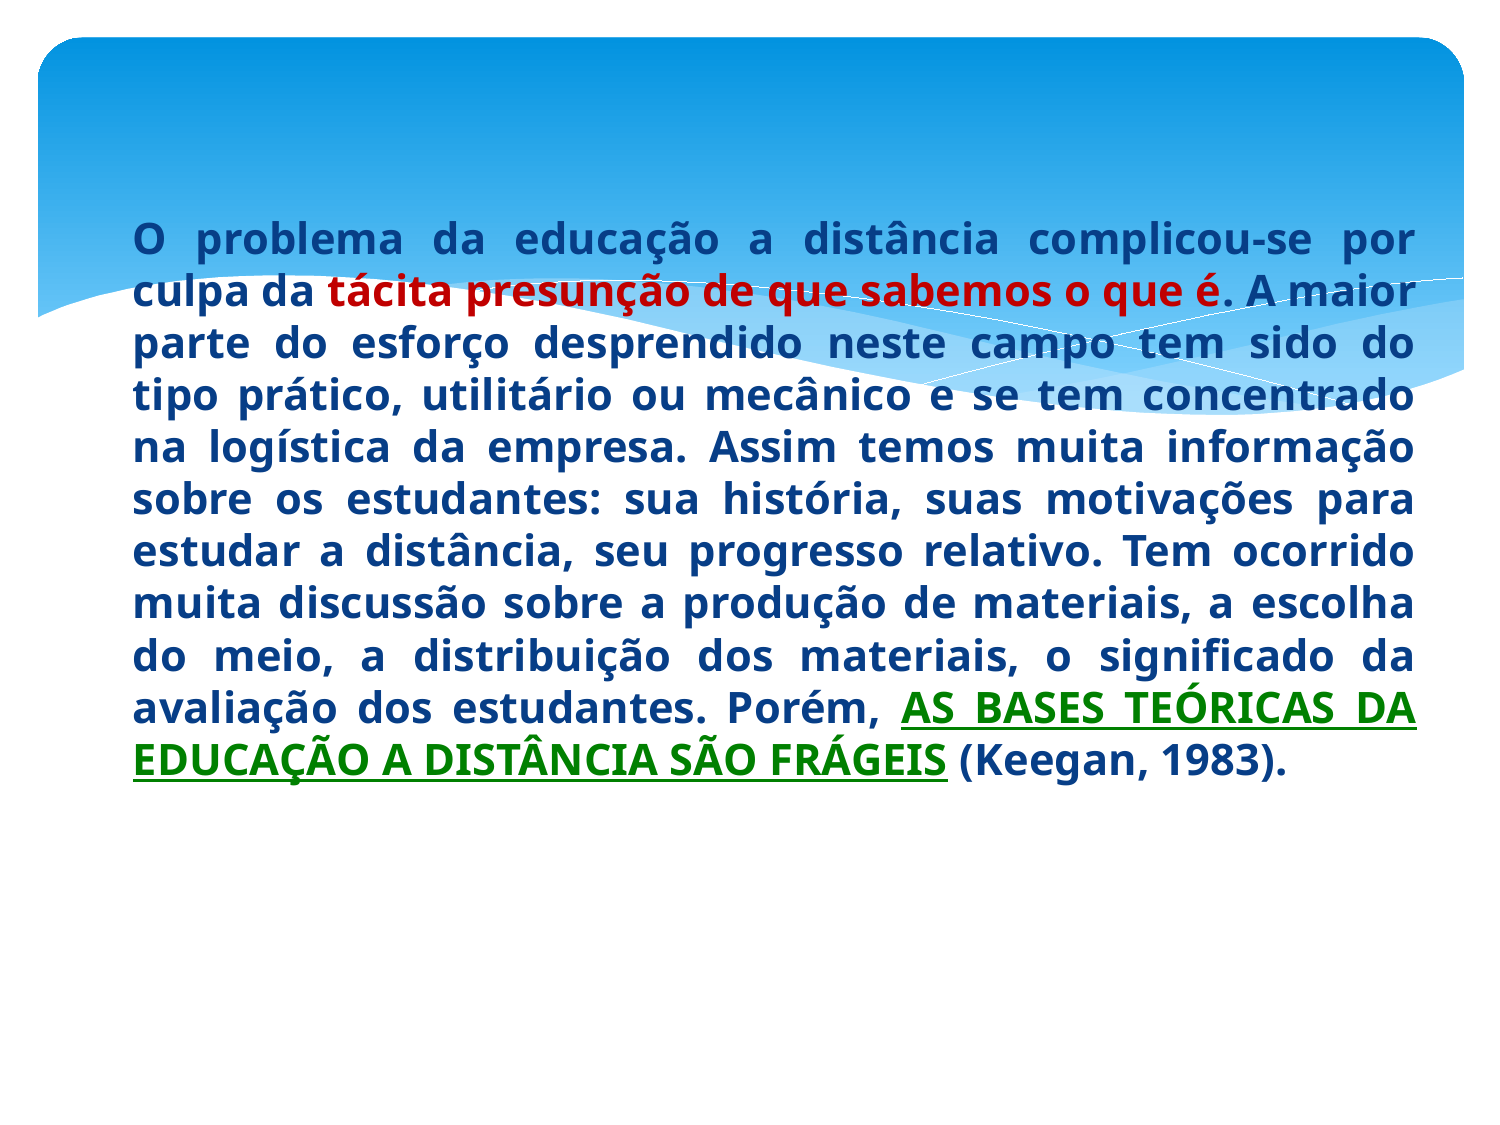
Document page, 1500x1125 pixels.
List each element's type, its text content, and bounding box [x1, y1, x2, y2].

list O problema da educação a distância complicou-se por culpa da tácita presunção de que sabemos o que é. A maior parte do esforço desprendido neste campo tem sido do tipo prático, utilitário ou mecânico e se tem concentrado na logística da empresa. Assim temos muita informação sobre os estudantes: sua história, suas motivações para estudar a distância, seu progresso relativo. Tem ocorrido muita discussão sobre a produção de materiais, a escolha do meio, a distribuição dos materiais, o significado da avaliação dos estudantes. Porém, AS BASES TEÓRICAS DA EDUCAÇÃO A DISTÂNCIA SÃO FRÁGEIS (Keegan, 1983). [82, 82, 1432, 825]
